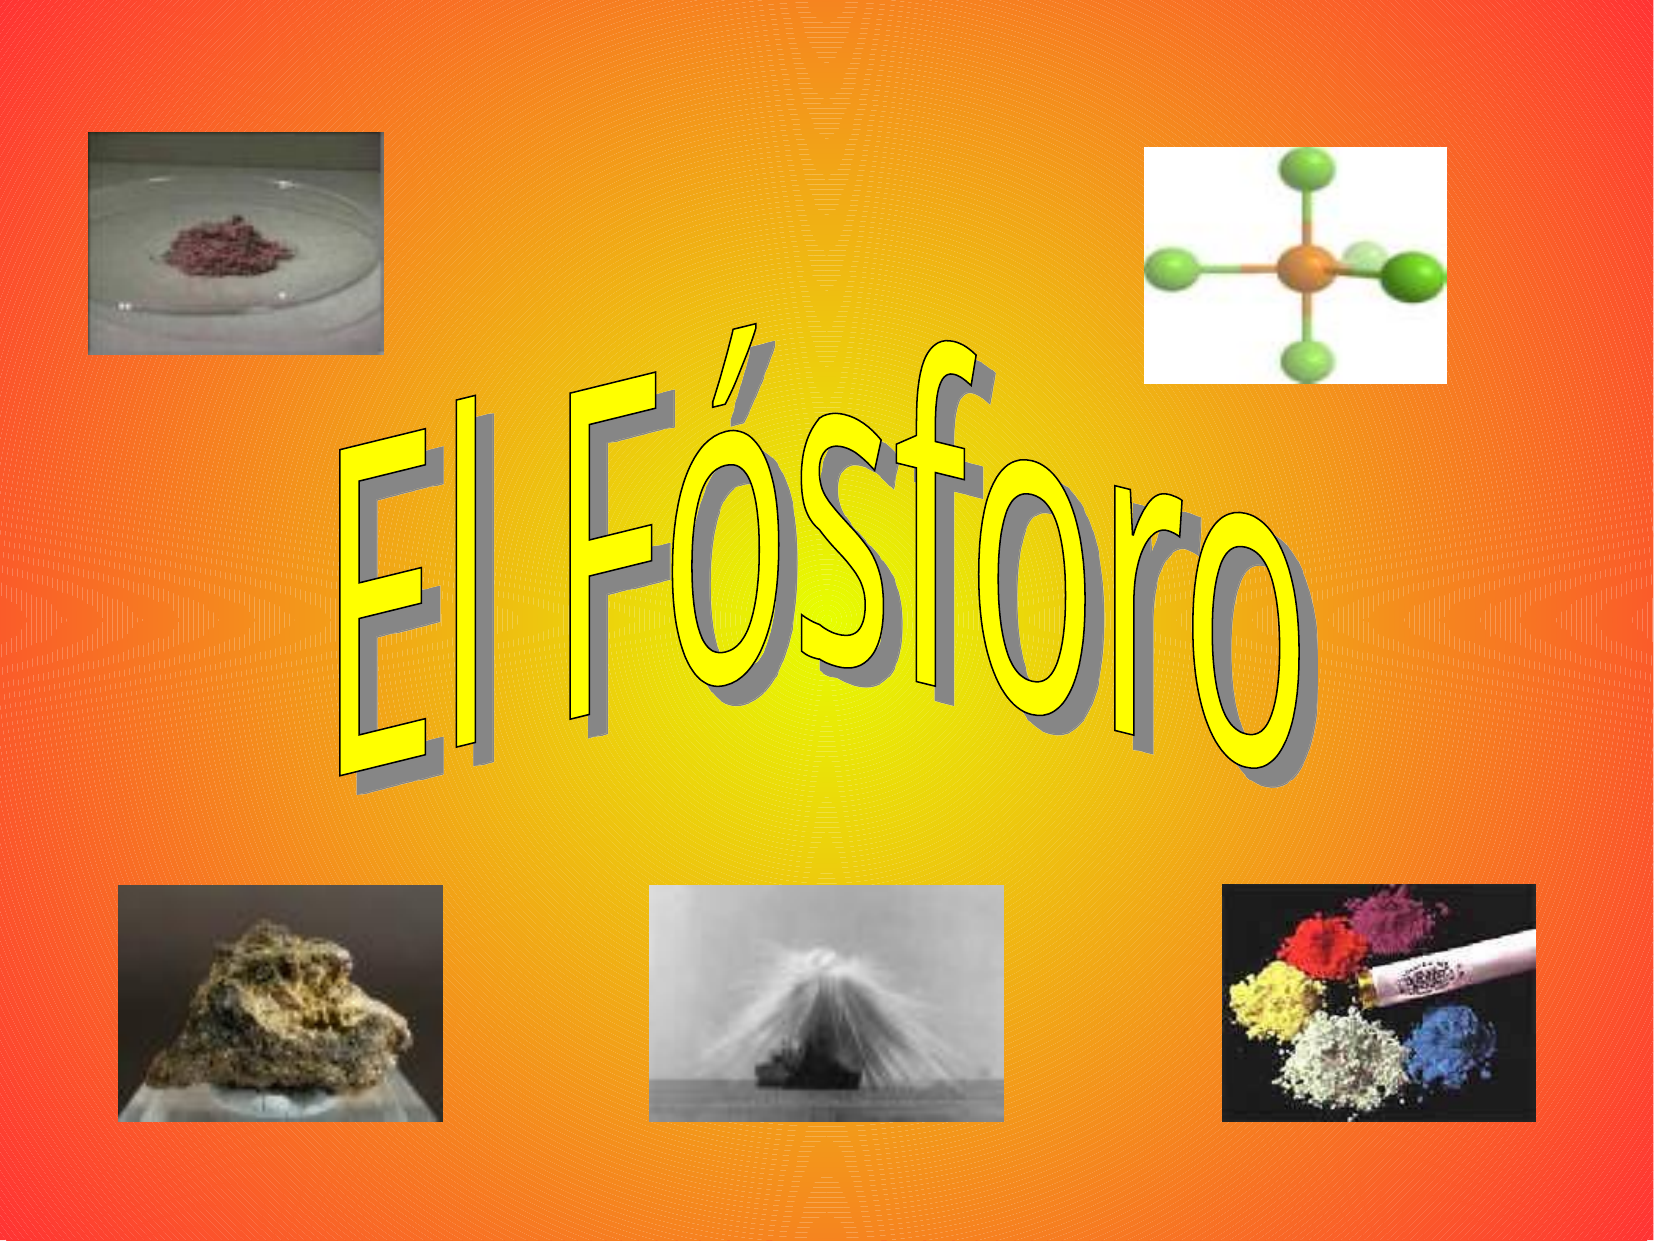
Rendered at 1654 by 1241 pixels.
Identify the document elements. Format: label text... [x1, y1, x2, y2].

text_box El Fósforo [456, 395, 476, 748]
text_box El Fósforo [1114, 485, 1183, 736]
text_box El Fósforo [896, 340, 977, 687]
picture [1144, 147, 1447, 384]
text_box El Fósforo [570, 372, 656, 720]
text_box El Fósforo [339, 428, 426, 776]
text_box El Fósforo [978, 459, 1086, 716]
text_box El Fósforo [1192, 512, 1300, 769]
text_box El Fósforo [801, 413, 884, 668]
text_box El Fósforo [712, 323, 756, 408]
picture [649, 885, 1004, 1123]
picture [118, 885, 443, 1123]
picture [88, 132, 384, 355]
text_box El Fósforo [672, 430, 779, 687]
picture [1222, 884, 1536, 1123]
